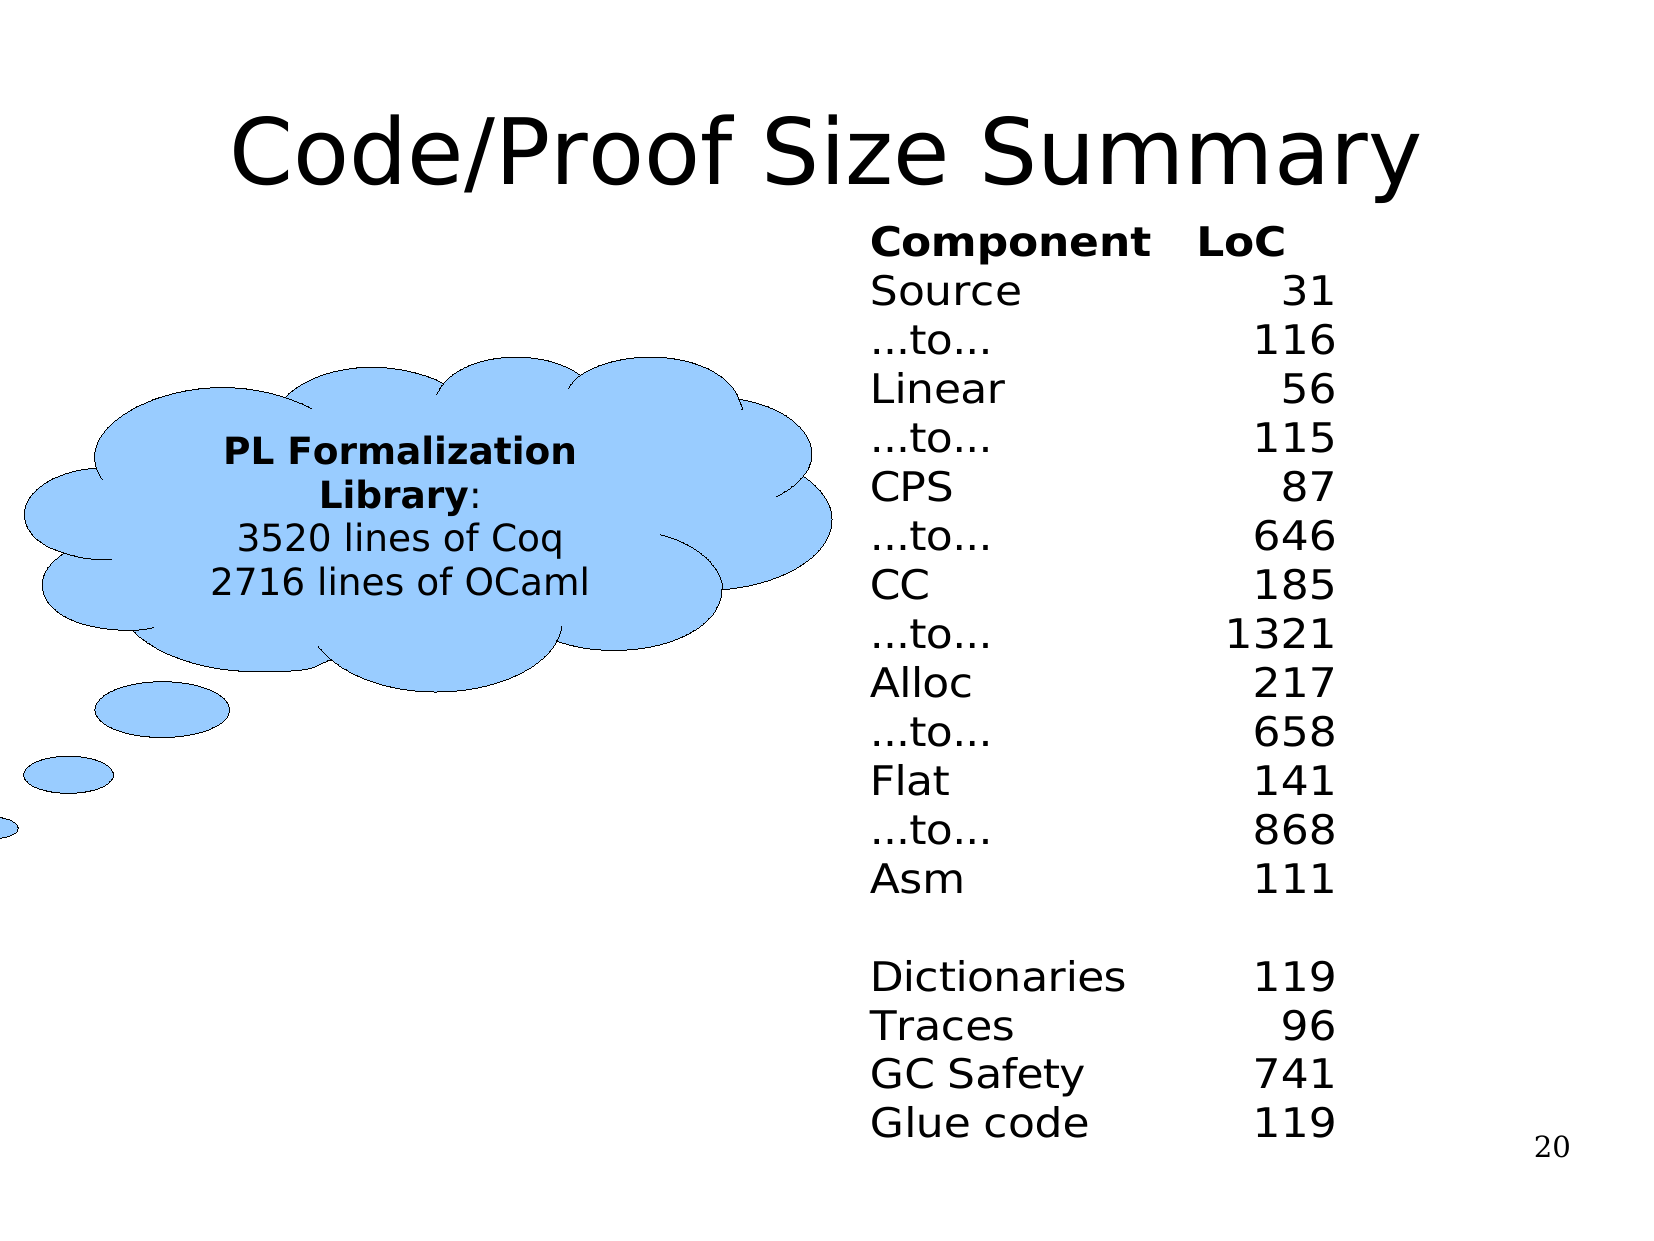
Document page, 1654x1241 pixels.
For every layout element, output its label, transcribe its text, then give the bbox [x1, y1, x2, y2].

text_box PL Formalization Library: 3520 lines of Coq 2716 lines of OCaml [94, 681, 230, 738]
title Code/Proof Size Summary [82, 56, 1571, 250]
chart [867, 218, 1342, 1155]
text_box PL Formalization Library: 3520 lines of Coq 2716 lines of OCaml [24, 357, 833, 693]
text_box PL Formalization Library: 3520 lines of Coq 2716 lines of OCaml [23, 756, 114, 794]
